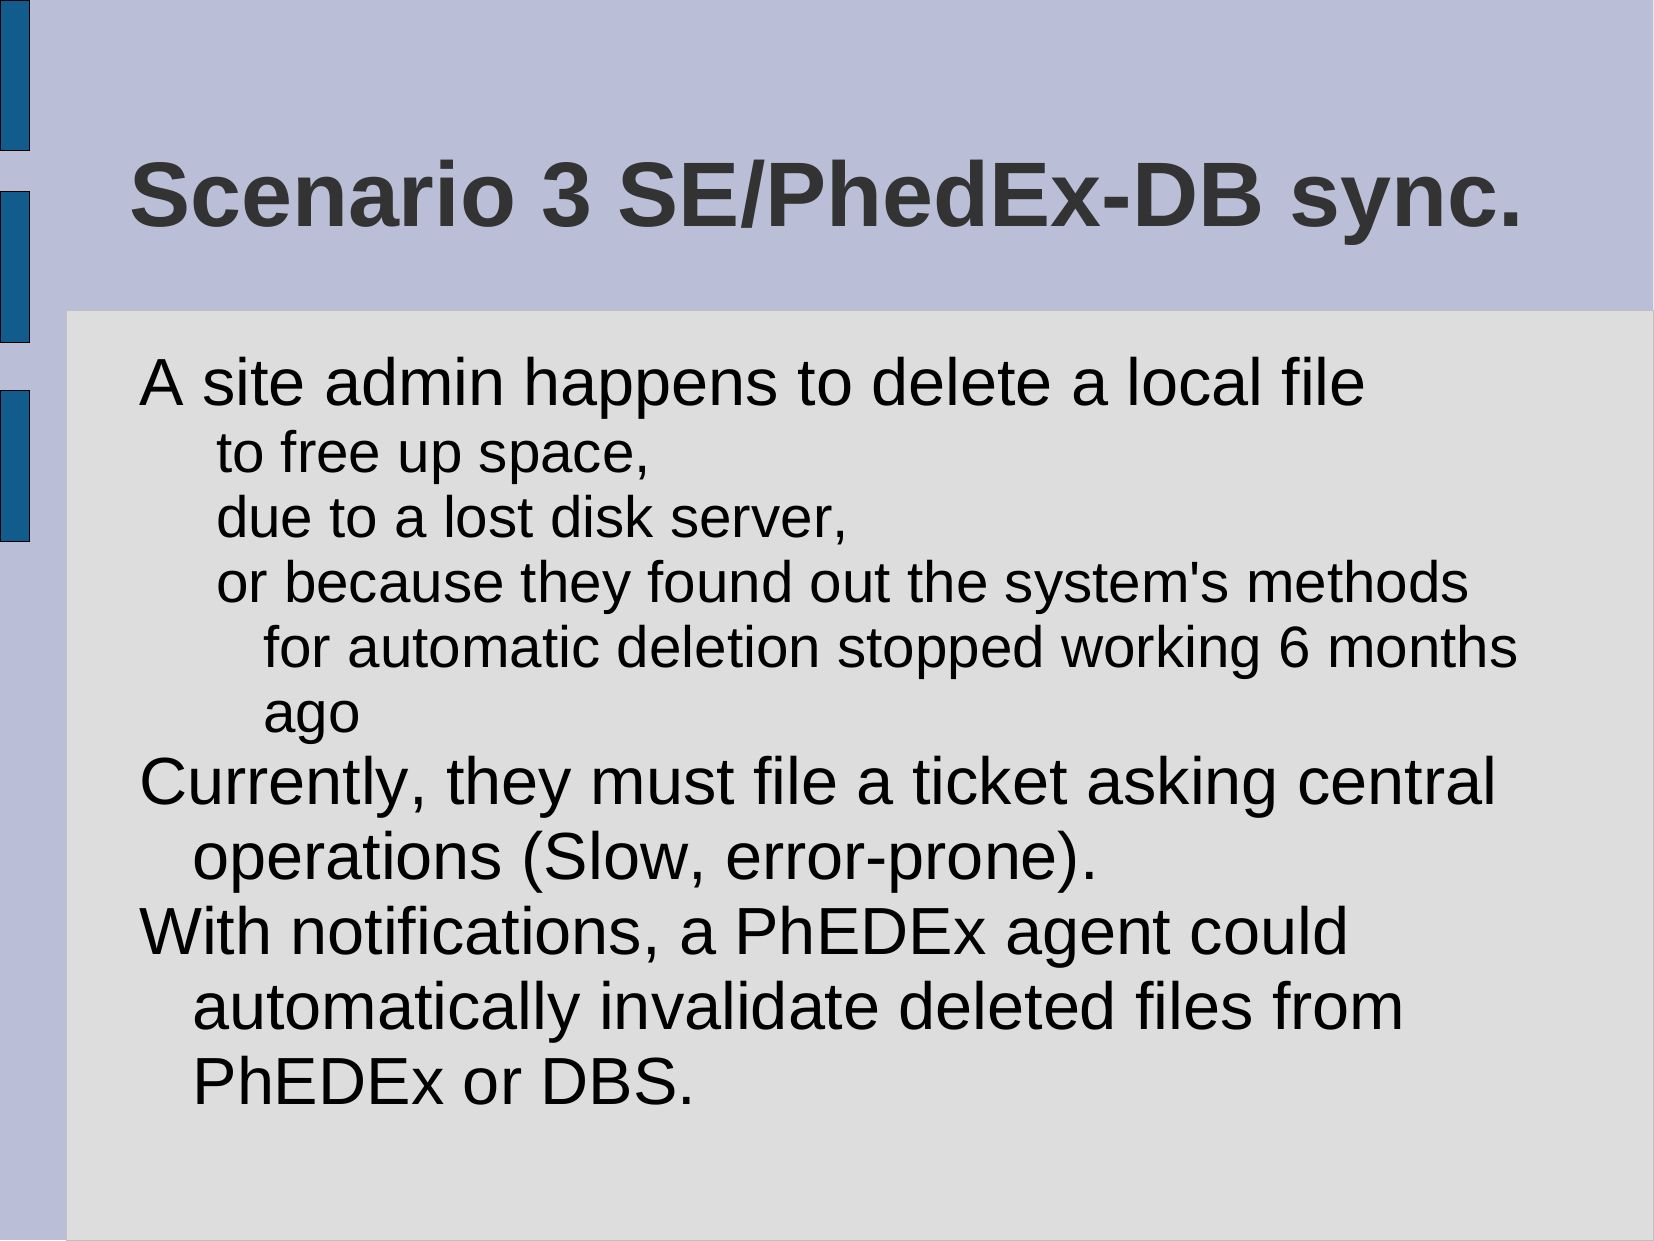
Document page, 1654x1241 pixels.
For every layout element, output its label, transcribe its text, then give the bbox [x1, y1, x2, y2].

title Scenario 3 SE/PhedEx-DB sync. [121, 91, 1534, 299]
list A site admin happens to delete a local file to free up space, due to a lost disk server, or because they found out the system's methods for automatic deletion stopped working 6 months ago Currently, they must file a ticket asking central operations (Slow, error-prone). With notifications, a PhEDEx agent could automatically invalidate deleted files from PhEDEx or DBS. [121, 344, 1534, 1127]
